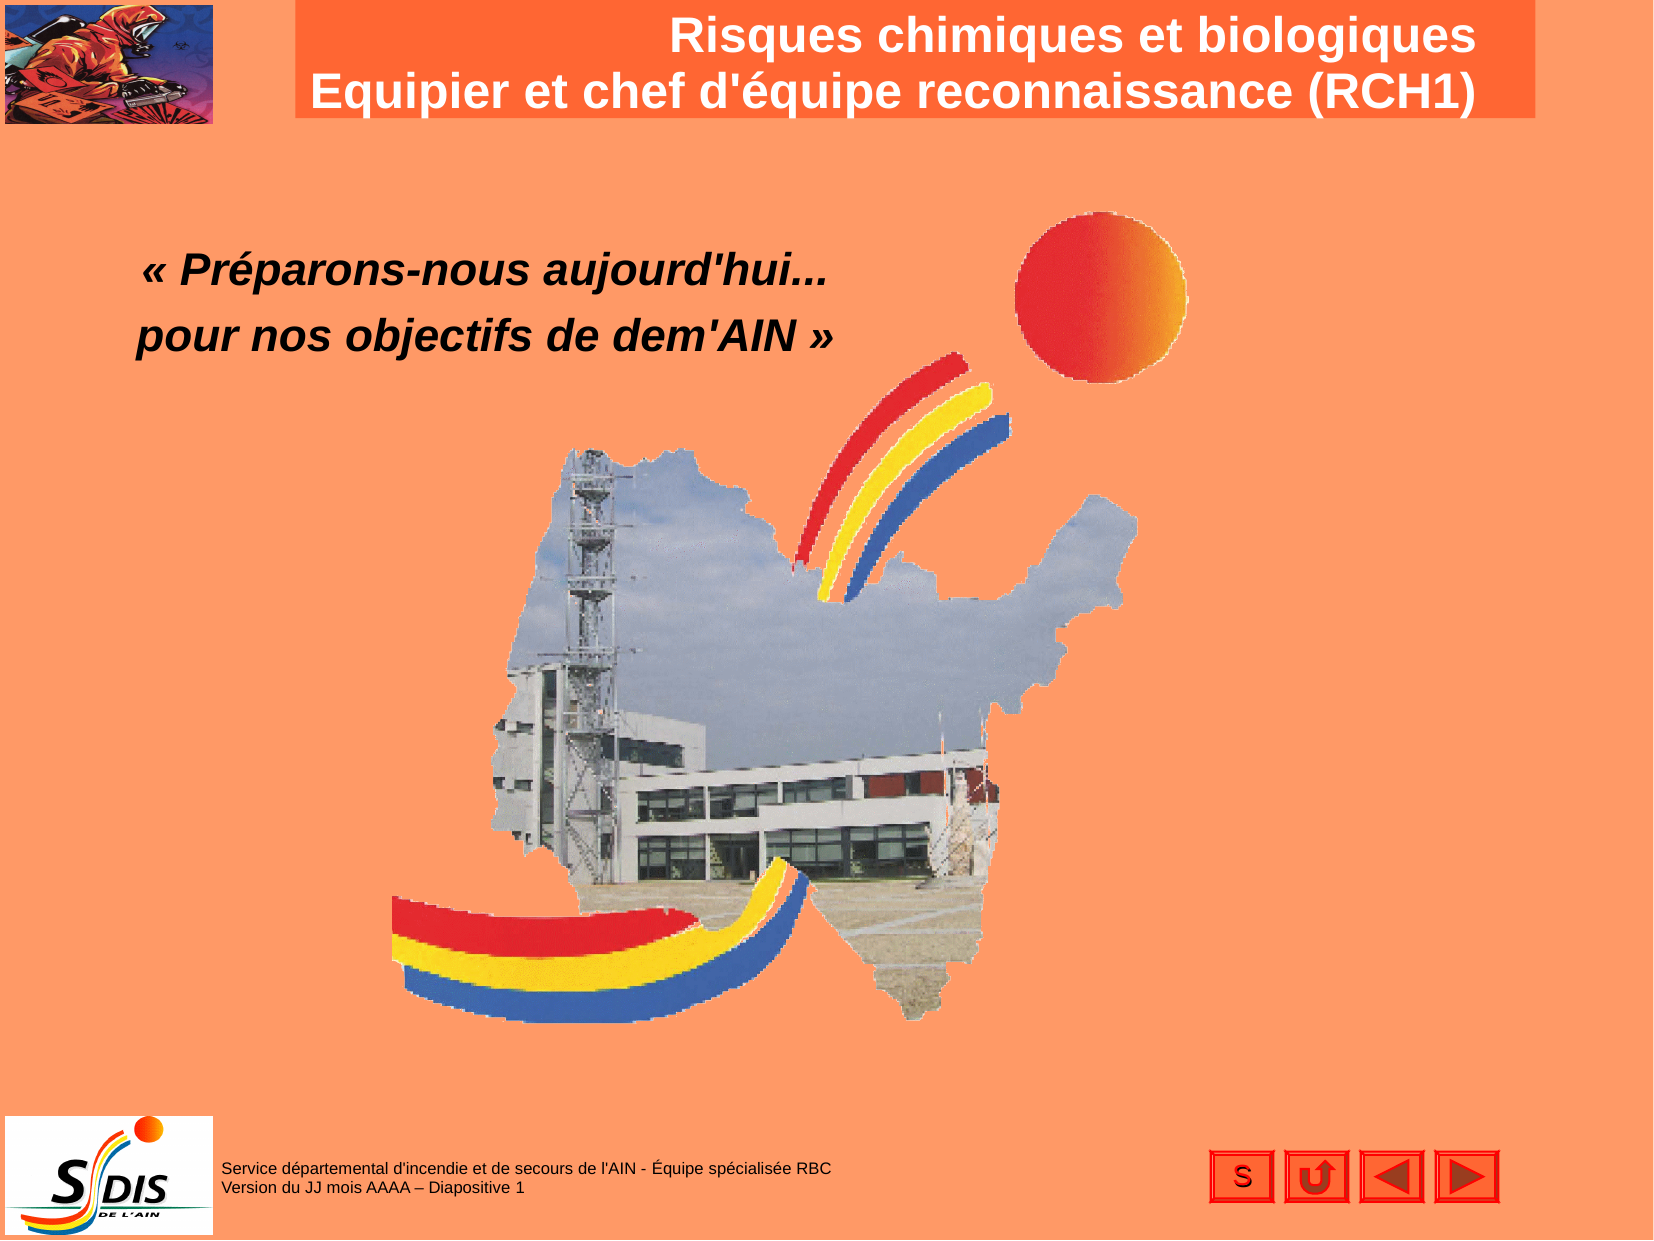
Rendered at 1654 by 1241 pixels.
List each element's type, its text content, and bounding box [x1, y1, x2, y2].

picture [5, 5, 213, 124]
picture [392, 119, 1270, 1241]
list « Préparons-nous aujourd'hui... pour nos objectifs de dem'AIN » [59, 236, 857, 511]
text_box Risques chimiques et biologiques Equipier et chef d'équipe reconnaissance (RCH1) [295, 0, 1536, 119]
picture [5, 1116, 213, 1235]
